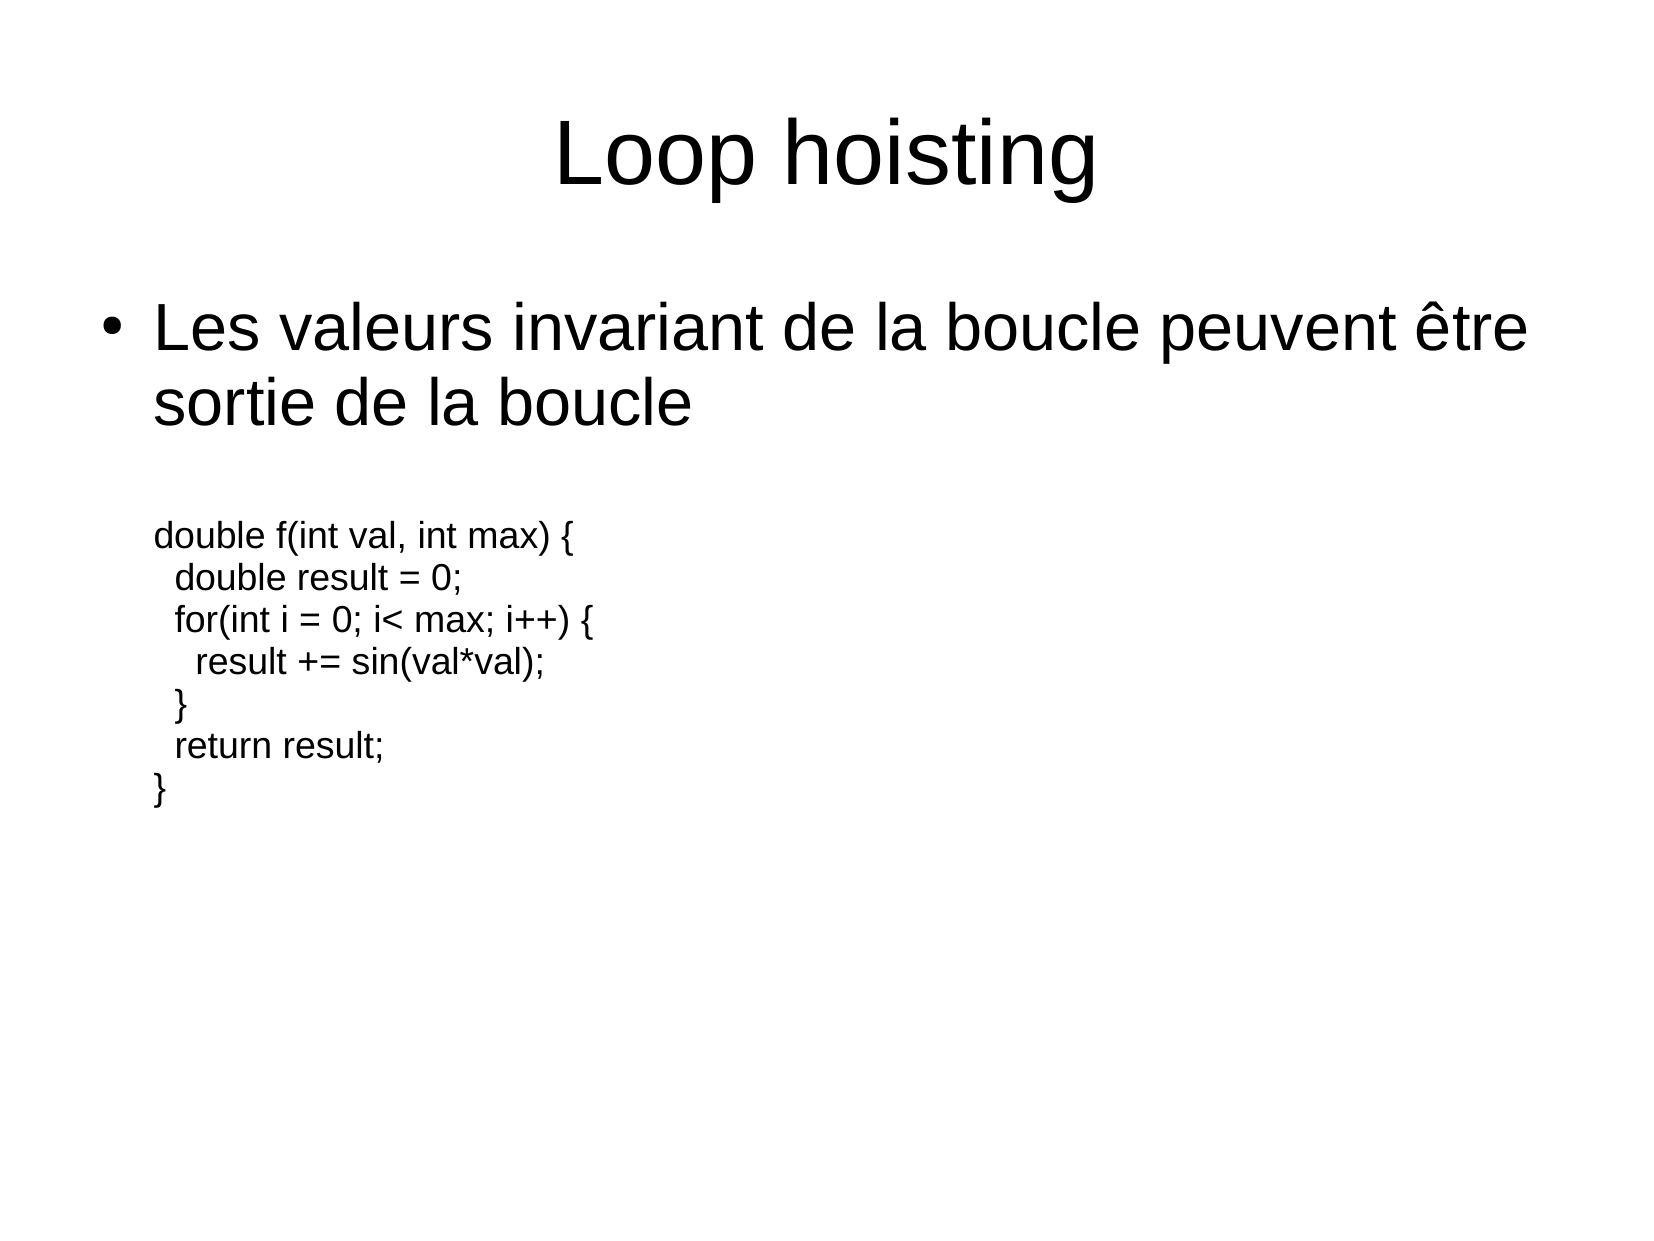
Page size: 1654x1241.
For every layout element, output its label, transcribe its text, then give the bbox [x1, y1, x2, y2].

list Les valeurs invariant de la boucle peuvent être sortie de la boucle double f(int val, int max) { double result = 0; for(int i = 0; i< max; i++) { result += sin(val*val); } return result; } [82, 290, 1571, 827]
title Loop hoisting [82, 56, 1571, 250]
